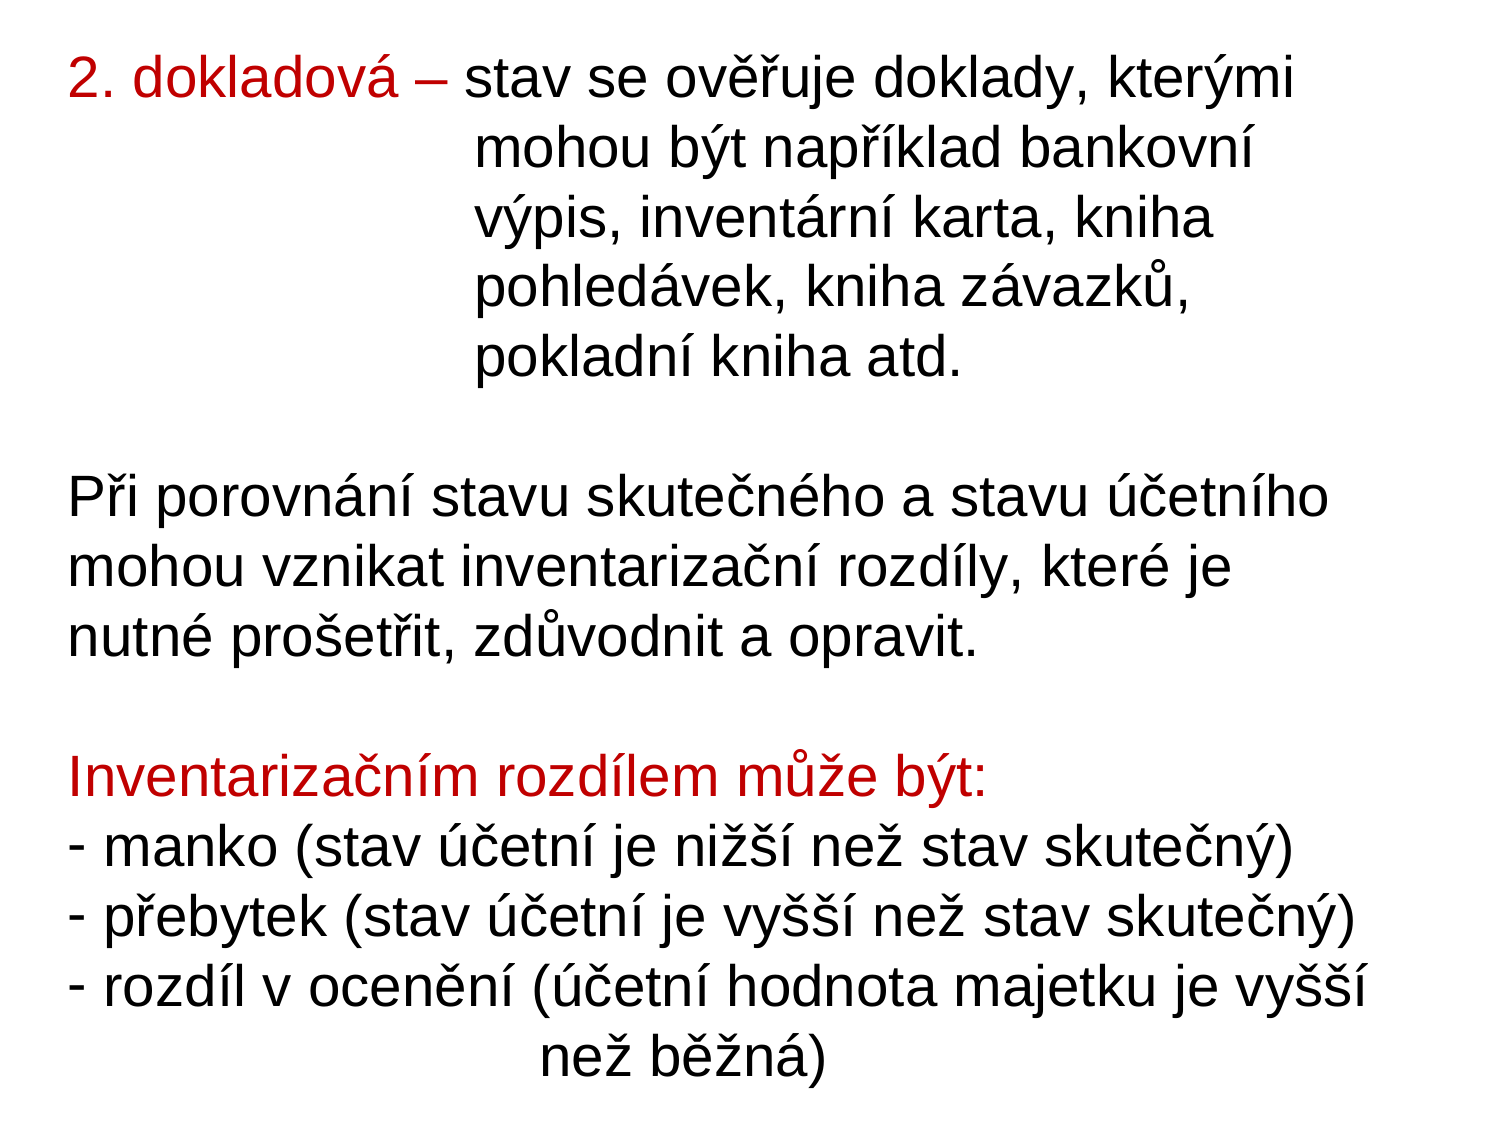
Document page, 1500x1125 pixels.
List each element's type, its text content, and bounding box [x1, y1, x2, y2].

text_box 2. dokladová – stav se ověřuje doklady, kterými mohou být například bankovní výpis, inventární karta, kniha pohledávek, kniha závazků, pokladní kniha atd. Při porovnání stavu skutečného a stavu účetního mohou vznikat inventarizační rozdíly, které je nutné prošetřit, zdůvodnit a opravit. Inventarizačním rozdílem může být: manko (stav účetní je nižší než stav skutečný) přebytek (stav účetní je vyšší než stav skutečný) rozdíl v ocenění (účetní hodnota majetku je vyšší než běžná) [53, 31, 1471, 1097]
